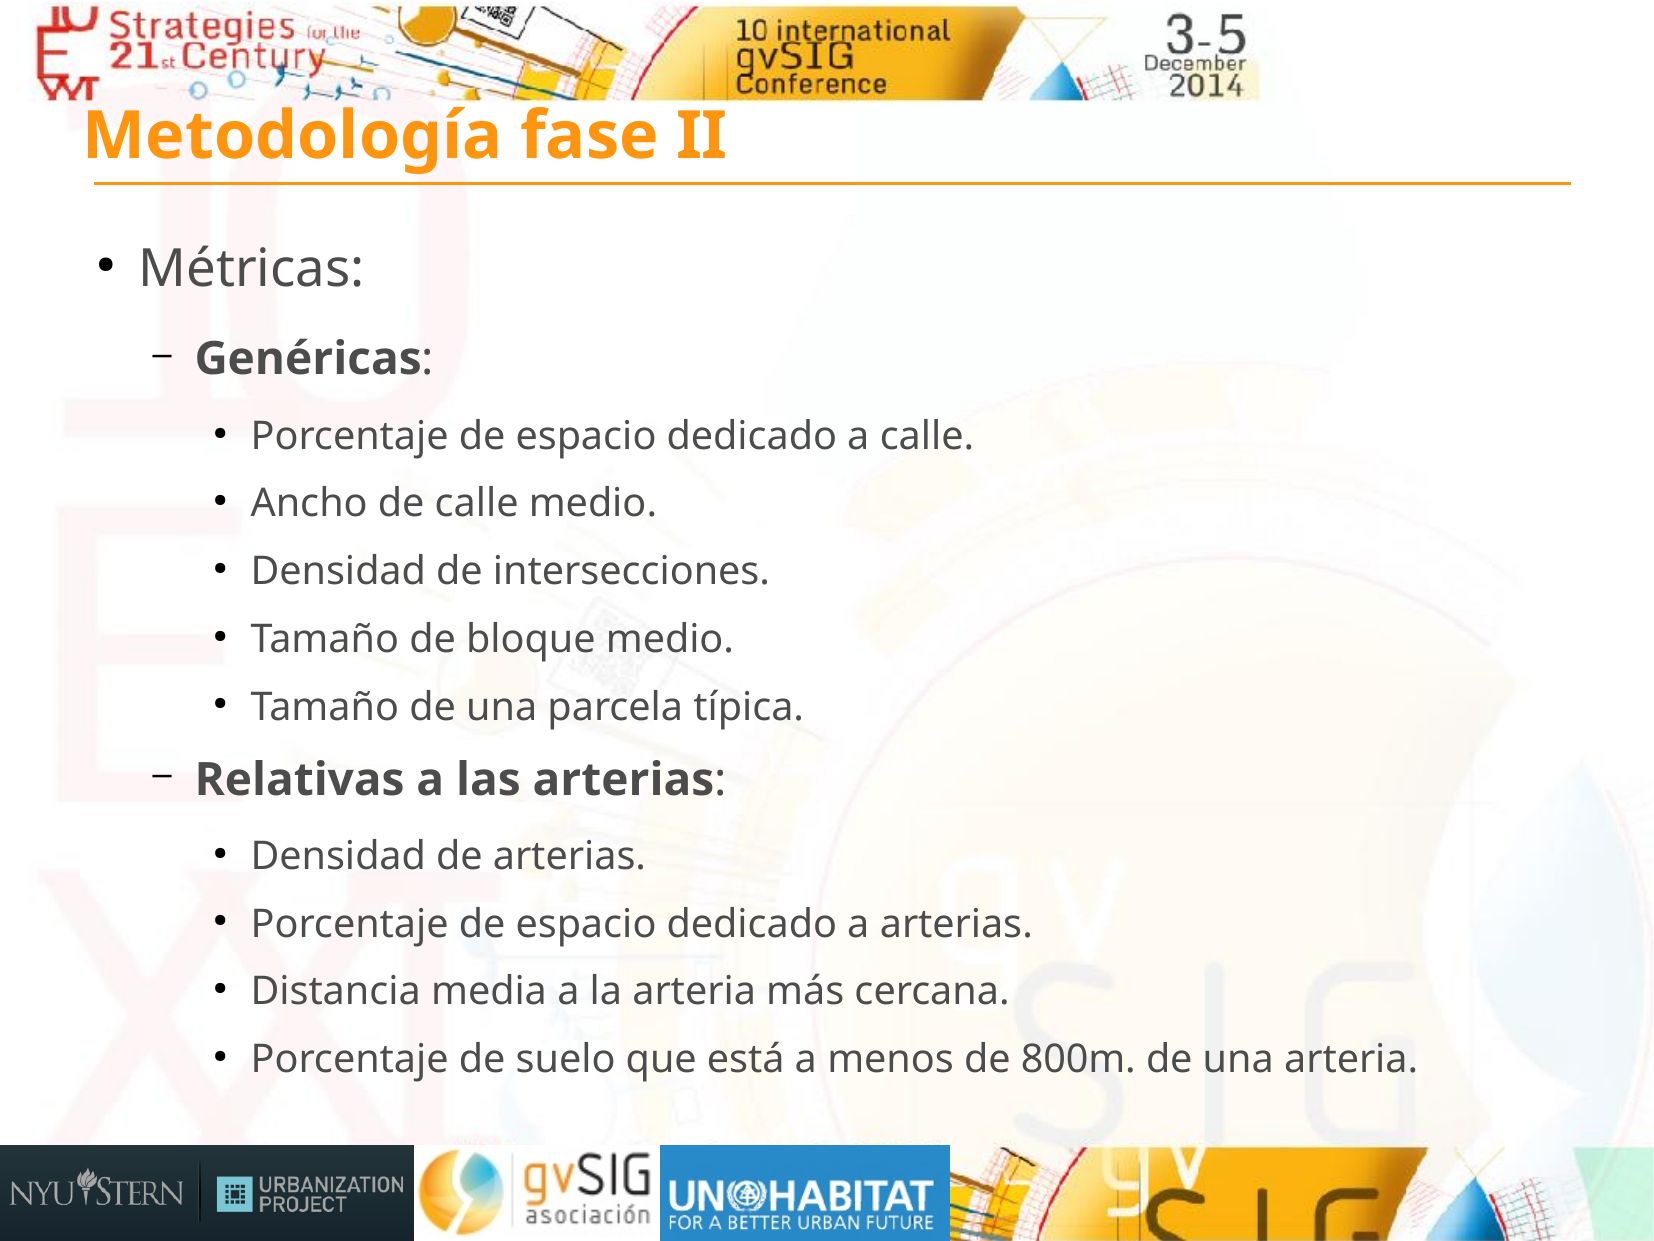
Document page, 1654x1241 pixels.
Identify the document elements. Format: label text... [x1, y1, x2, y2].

title Metodología fase II [82, 88, 1571, 178]
picture [0, 2, 1654, 1241]
list Métricas: Genéricas: Porcentaje de espacio dedicado a calle. Ancho de calle medio. Densidad de intersecciones. Tamaño de bloque medio. Tamaño de una parcela típica. Relativas a las arterias: Densidad de arterias. Porcentaje de espacio dedicado a arterias. Distancia media a la arteria más cercana. Porcentaje de suelo que está a menos de 800m. de una arteria. [82, 230, 1565, 1093]
